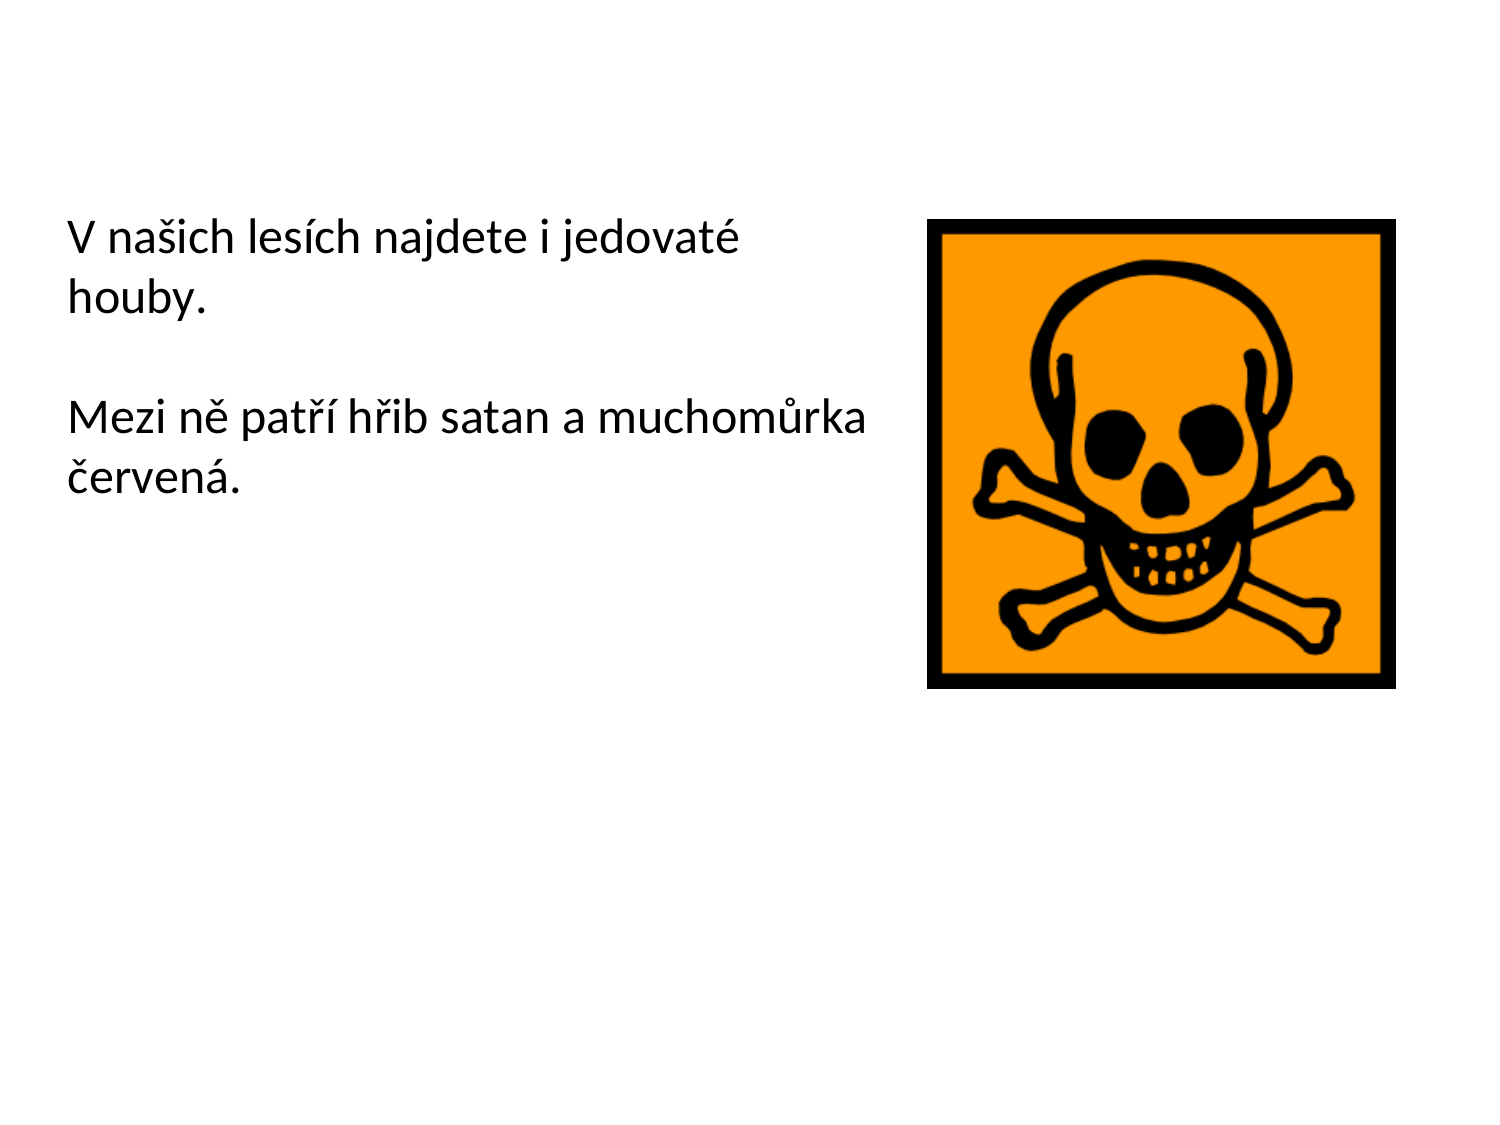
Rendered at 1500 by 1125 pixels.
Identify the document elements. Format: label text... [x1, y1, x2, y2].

picture [927, 219, 1396, 689]
text_box V našich lesích najdete i jedovaté houby. Mezi ně patří hřib satan a muchomůrka červená. [53, 196, 884, 512]
